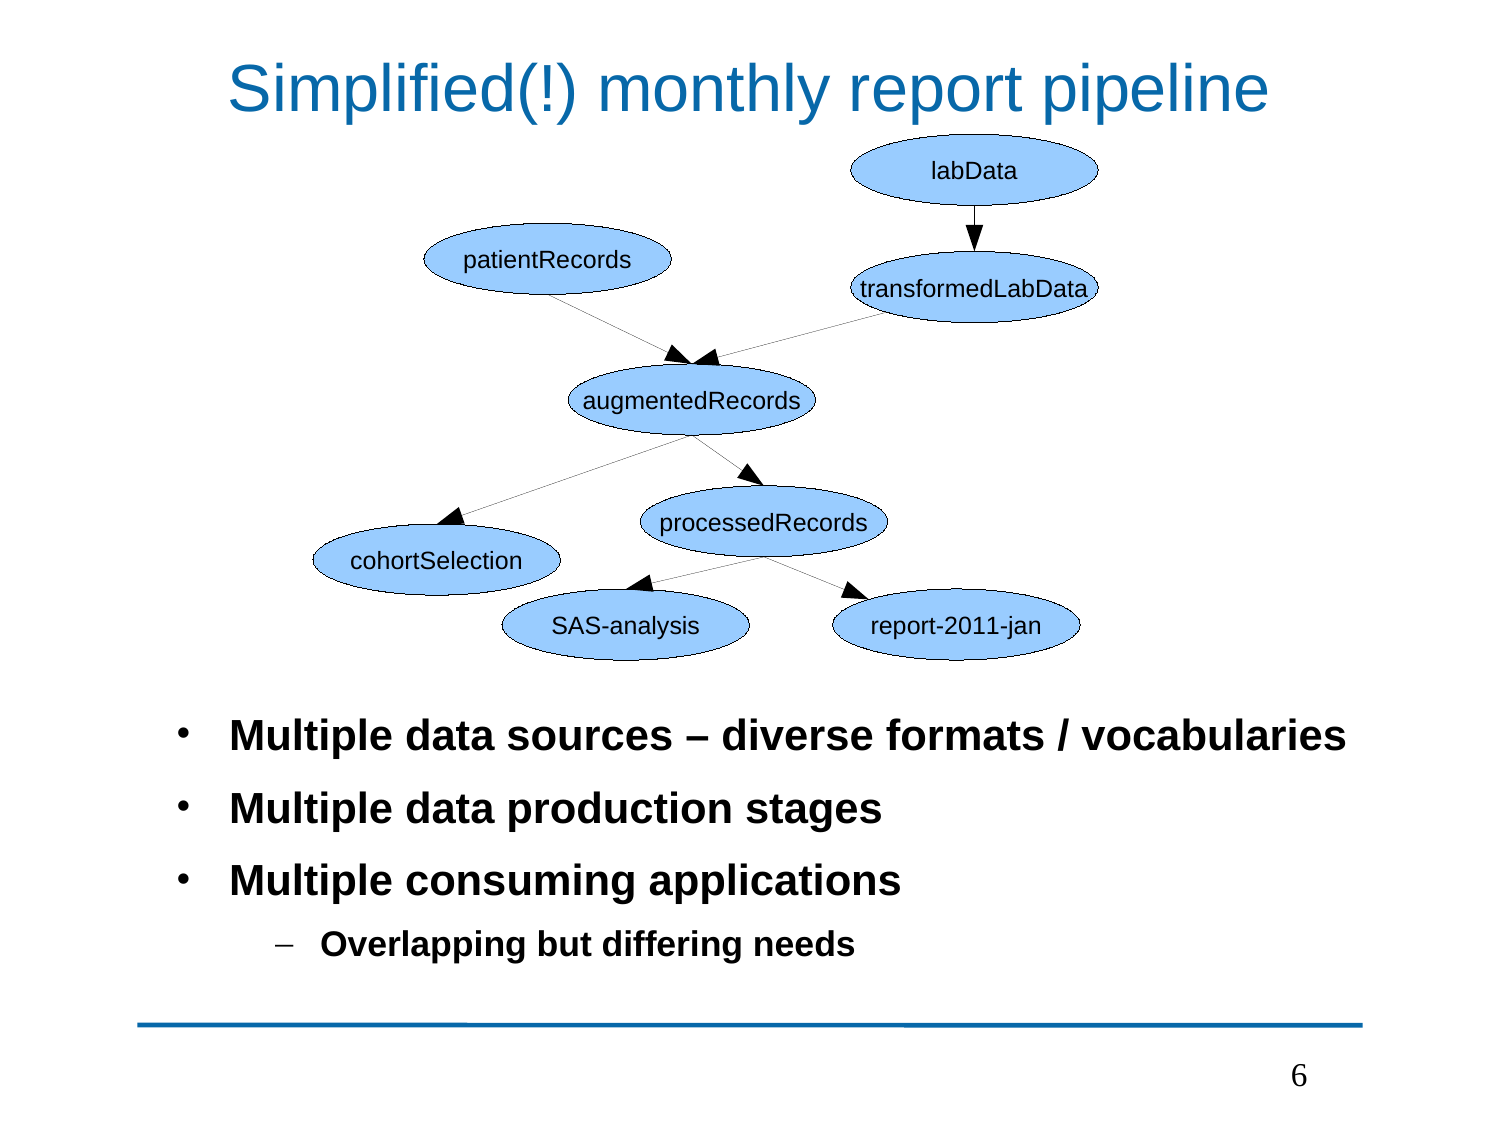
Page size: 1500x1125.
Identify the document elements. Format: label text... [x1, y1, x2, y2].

text_box transformedLabData [850, 251, 1099, 323]
text_box SAS-analysis [501, 589, 750, 661]
title Simplified(!) monthly report pipeline [0, 6, 1500, 149]
text_box report-2011-jan [832, 588, 1081, 661]
text_box patientRecords [423, 223, 672, 295]
text_box labData [850, 134, 1099, 206]
text_box augmentedRecords [568, 364, 816, 436]
text_box cohortSelection [312, 524, 561, 596]
list Multiple data sources – diverse formats / vocabularies Multiple data production stages Multiple consuming applications Overlapping but differing needs [153, 690, 1426, 1021]
text_box processedRecords [640, 485, 888, 557]
